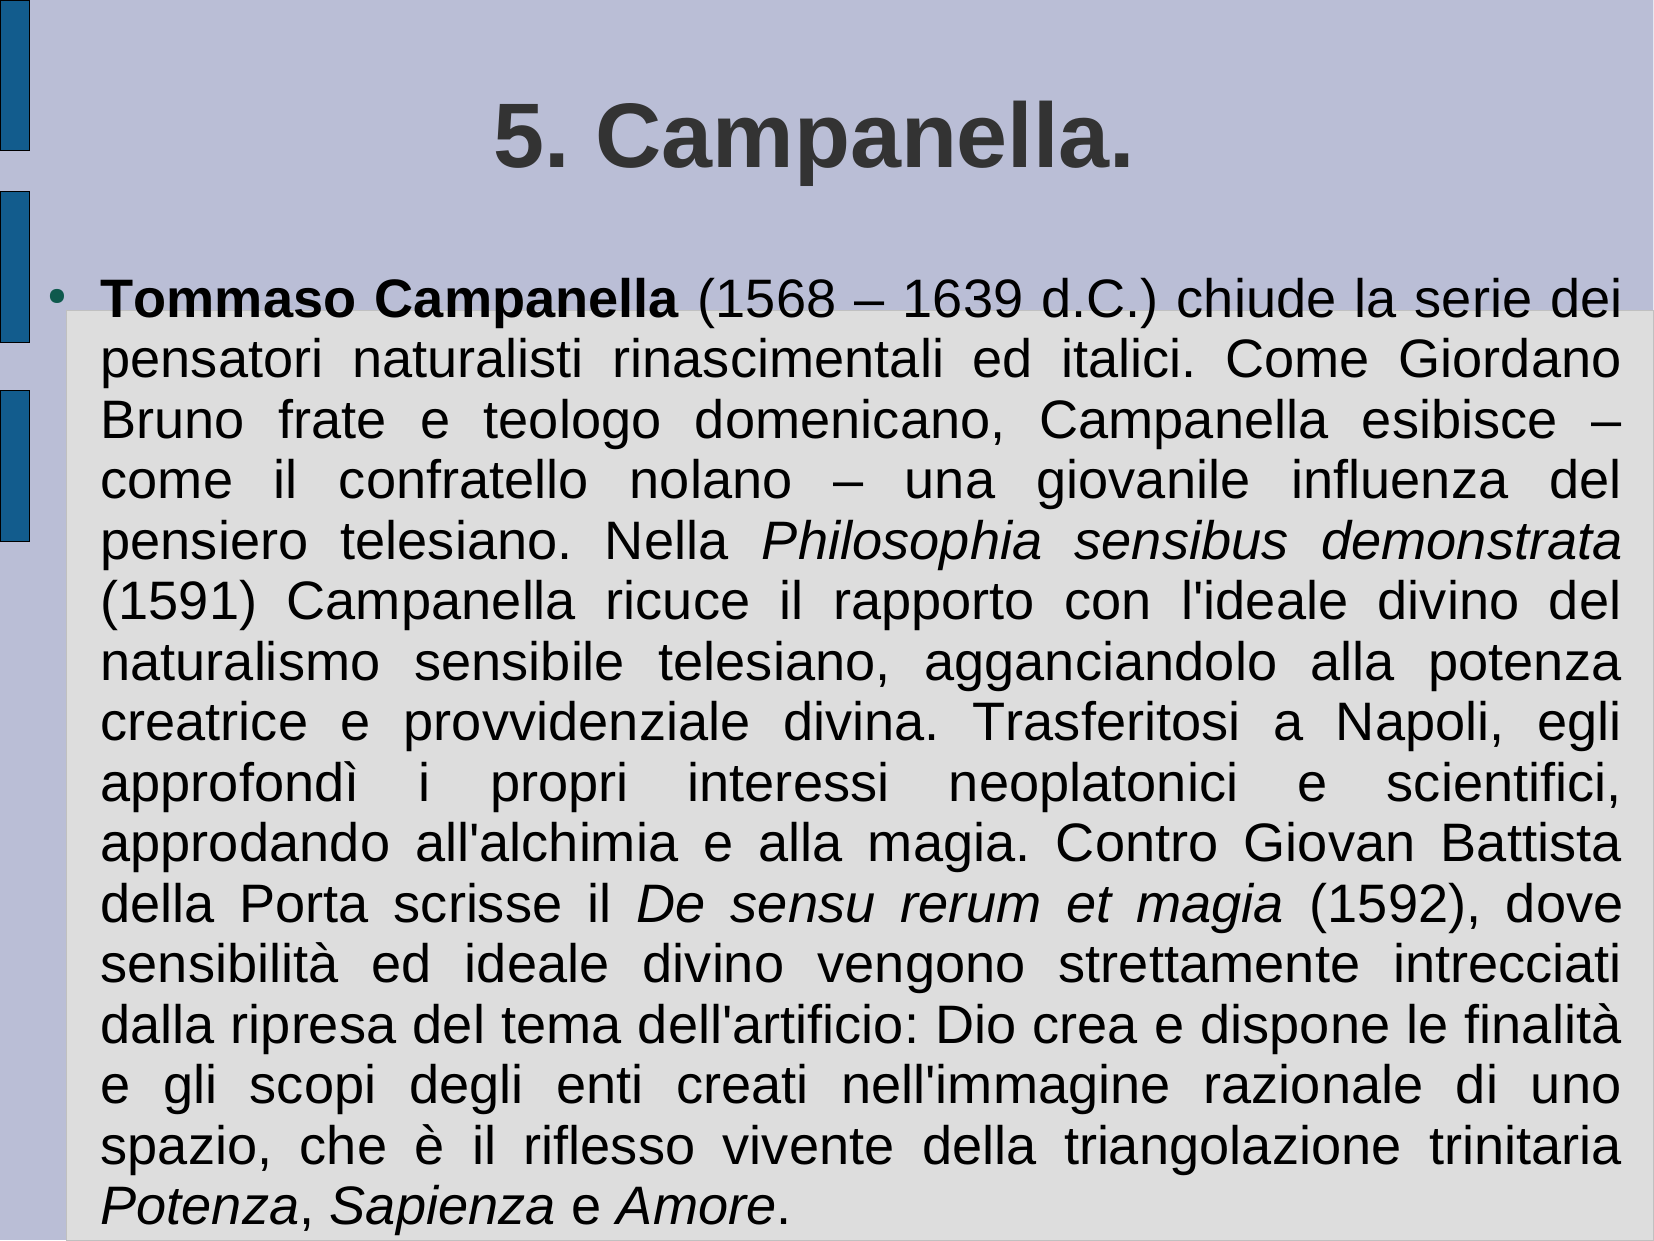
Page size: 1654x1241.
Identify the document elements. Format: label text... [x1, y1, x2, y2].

list Tommaso Campanella (1568 – 1639 d.C.) chiude la serie dei pensatori naturalisti rinascimentali ed italici. Come Giordano Bruno frate e teologo domenicano, Campanella esibisce – come il confratello nolano – una giovanile influenza del pensiero telesiano. Nella Philosophia sensibus demonstrata (1591) Campanella ricuce il rapporto con l'ideale divino del naturalismo sensibile telesiano, agganciandolo alla potenza creatrice e provvidenziale divina. Trasferitosi a Napoli, egli approfondì i propri interessi neoplatonici e scientifici, approdando all'alchimia e alla magia. Contro Giovan Battista della Porta scrisse il De sensu rerum et magia (1592), dove sensibilità ed ideale divino vengono strettamente intrecciati dalla ripresa del tema dell'artificio: Dio crea e dispone le finalità e gli scopi degli enti creati nell'immagine razionale di uno spazio, che è il riflesso vivente della triangolazione trinitaria Potenza, Sapienza e Amore. [29, 267, 1625, 1239]
title 5. Campanella. [121, 32, 1534, 240]
